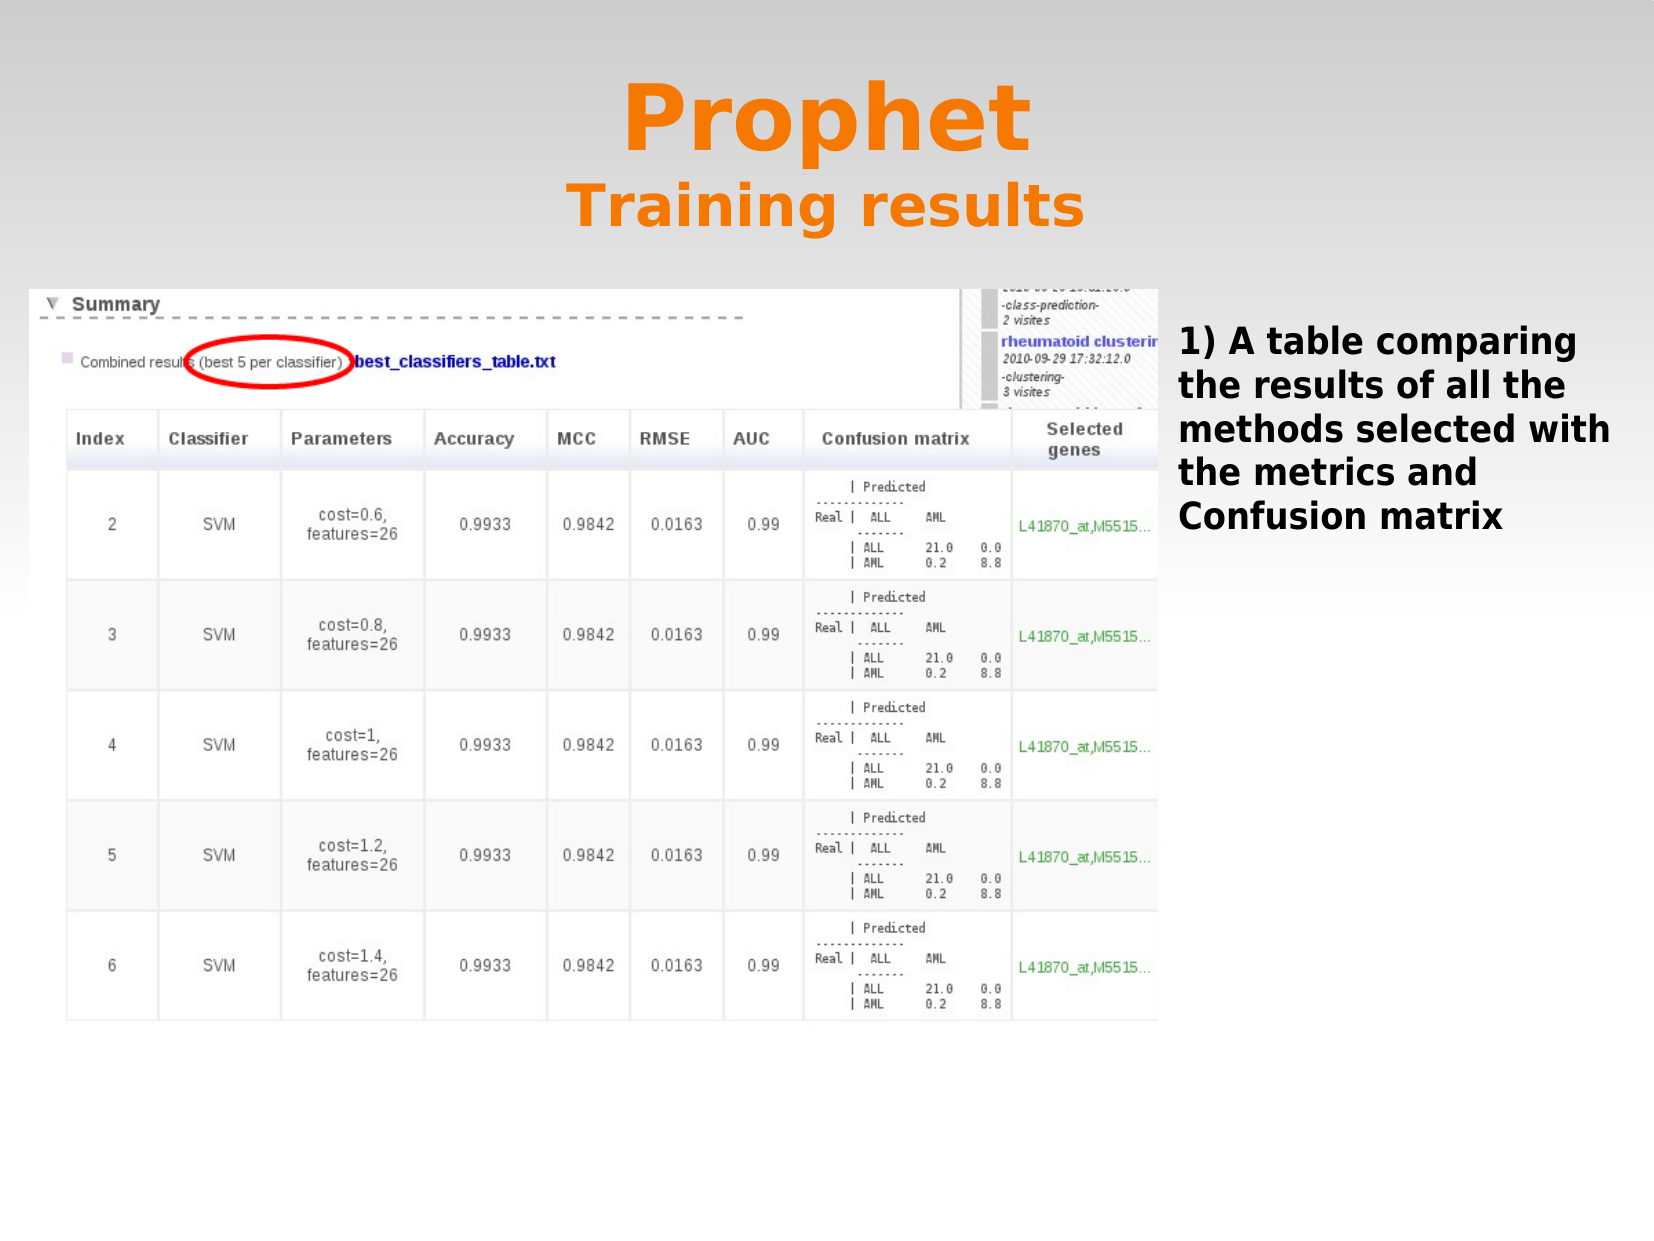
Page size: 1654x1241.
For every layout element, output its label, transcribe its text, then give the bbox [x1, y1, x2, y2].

title Prophet Training results [82, 49, 1571, 257]
text_box 1) A table comparing the results of all the methods selected with the metrics and Confusion matrix [1163, 312, 1636, 546]
picture [29, 289, 1158, 1028]
